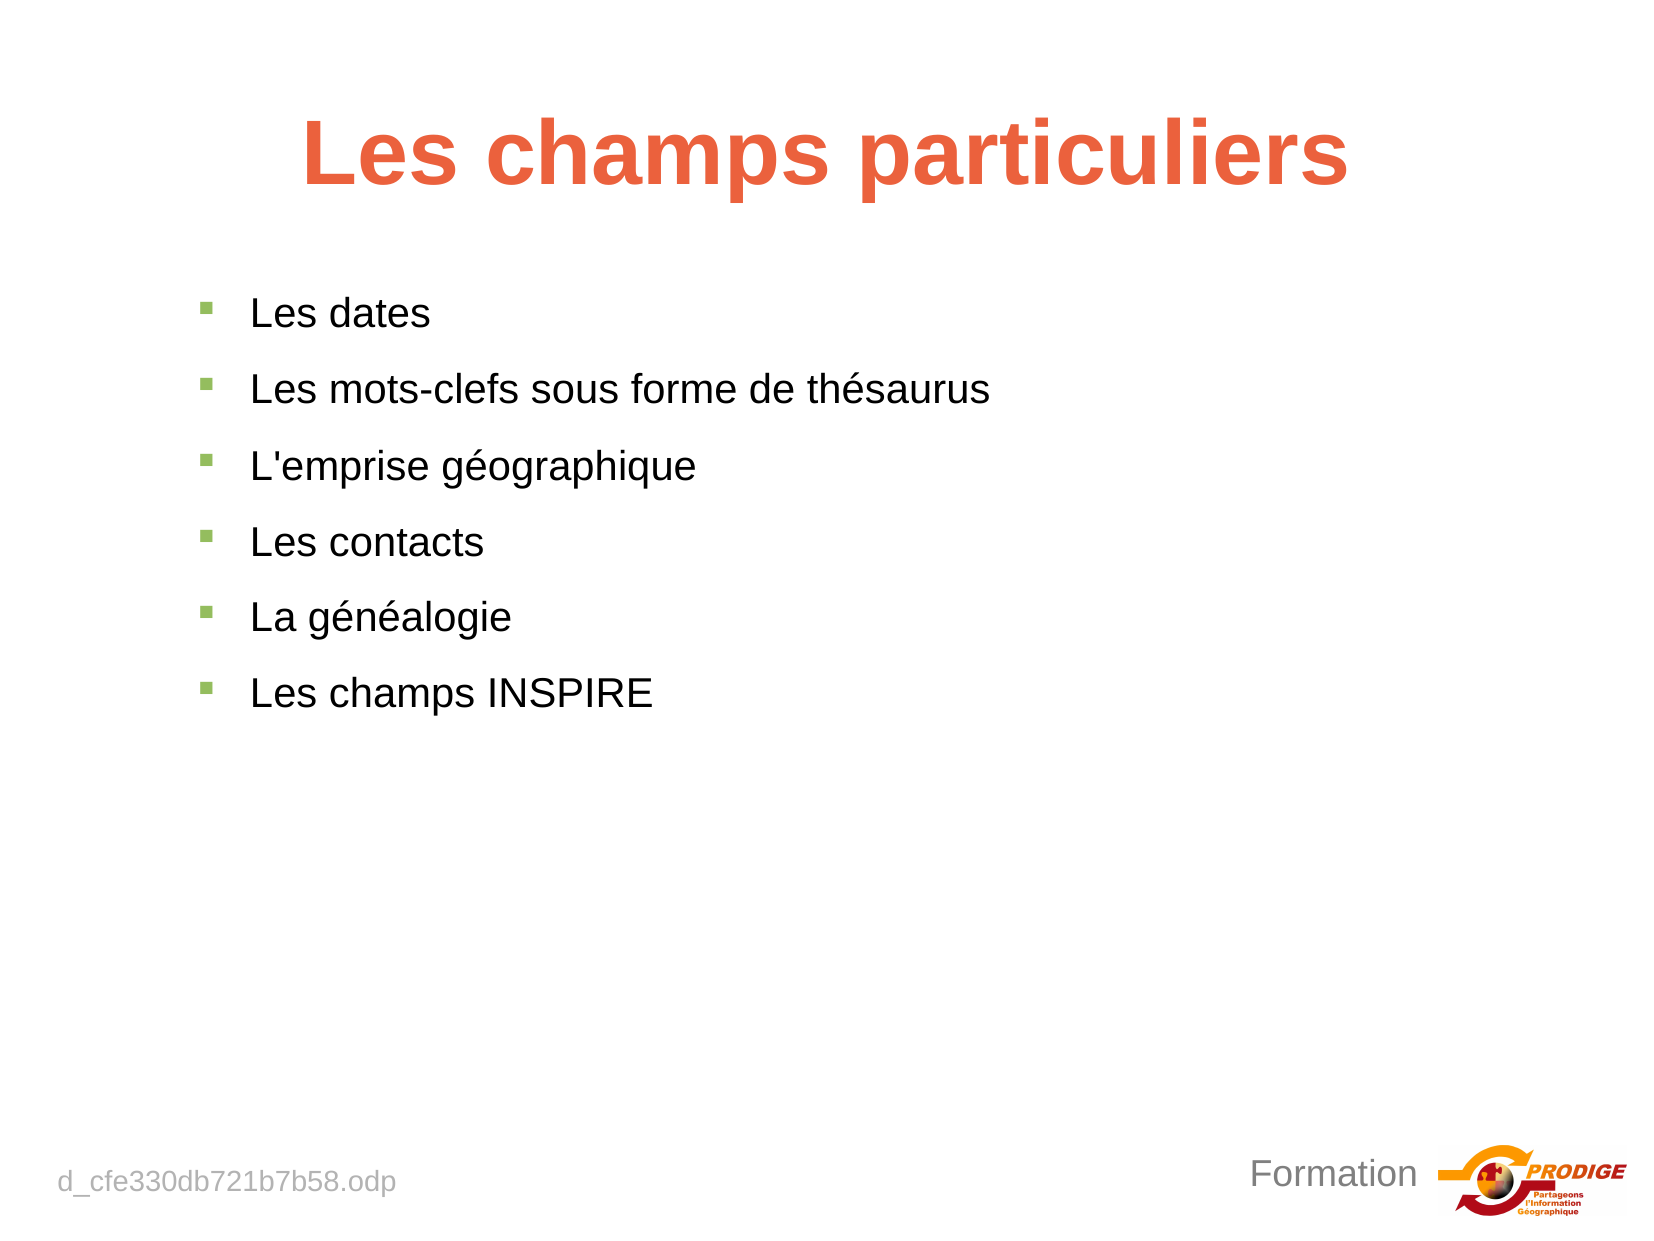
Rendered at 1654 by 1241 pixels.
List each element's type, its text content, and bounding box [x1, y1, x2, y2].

title Les champs particuliers [82, 56, 1571, 250]
picture [1438, 1145, 1627, 1216]
list Les dates Les mots-clefs sous forme de thésaurus L'emprise géographique Les contacts La généalogie Les champs INSPIRE [179, 290, 1509, 1094]
